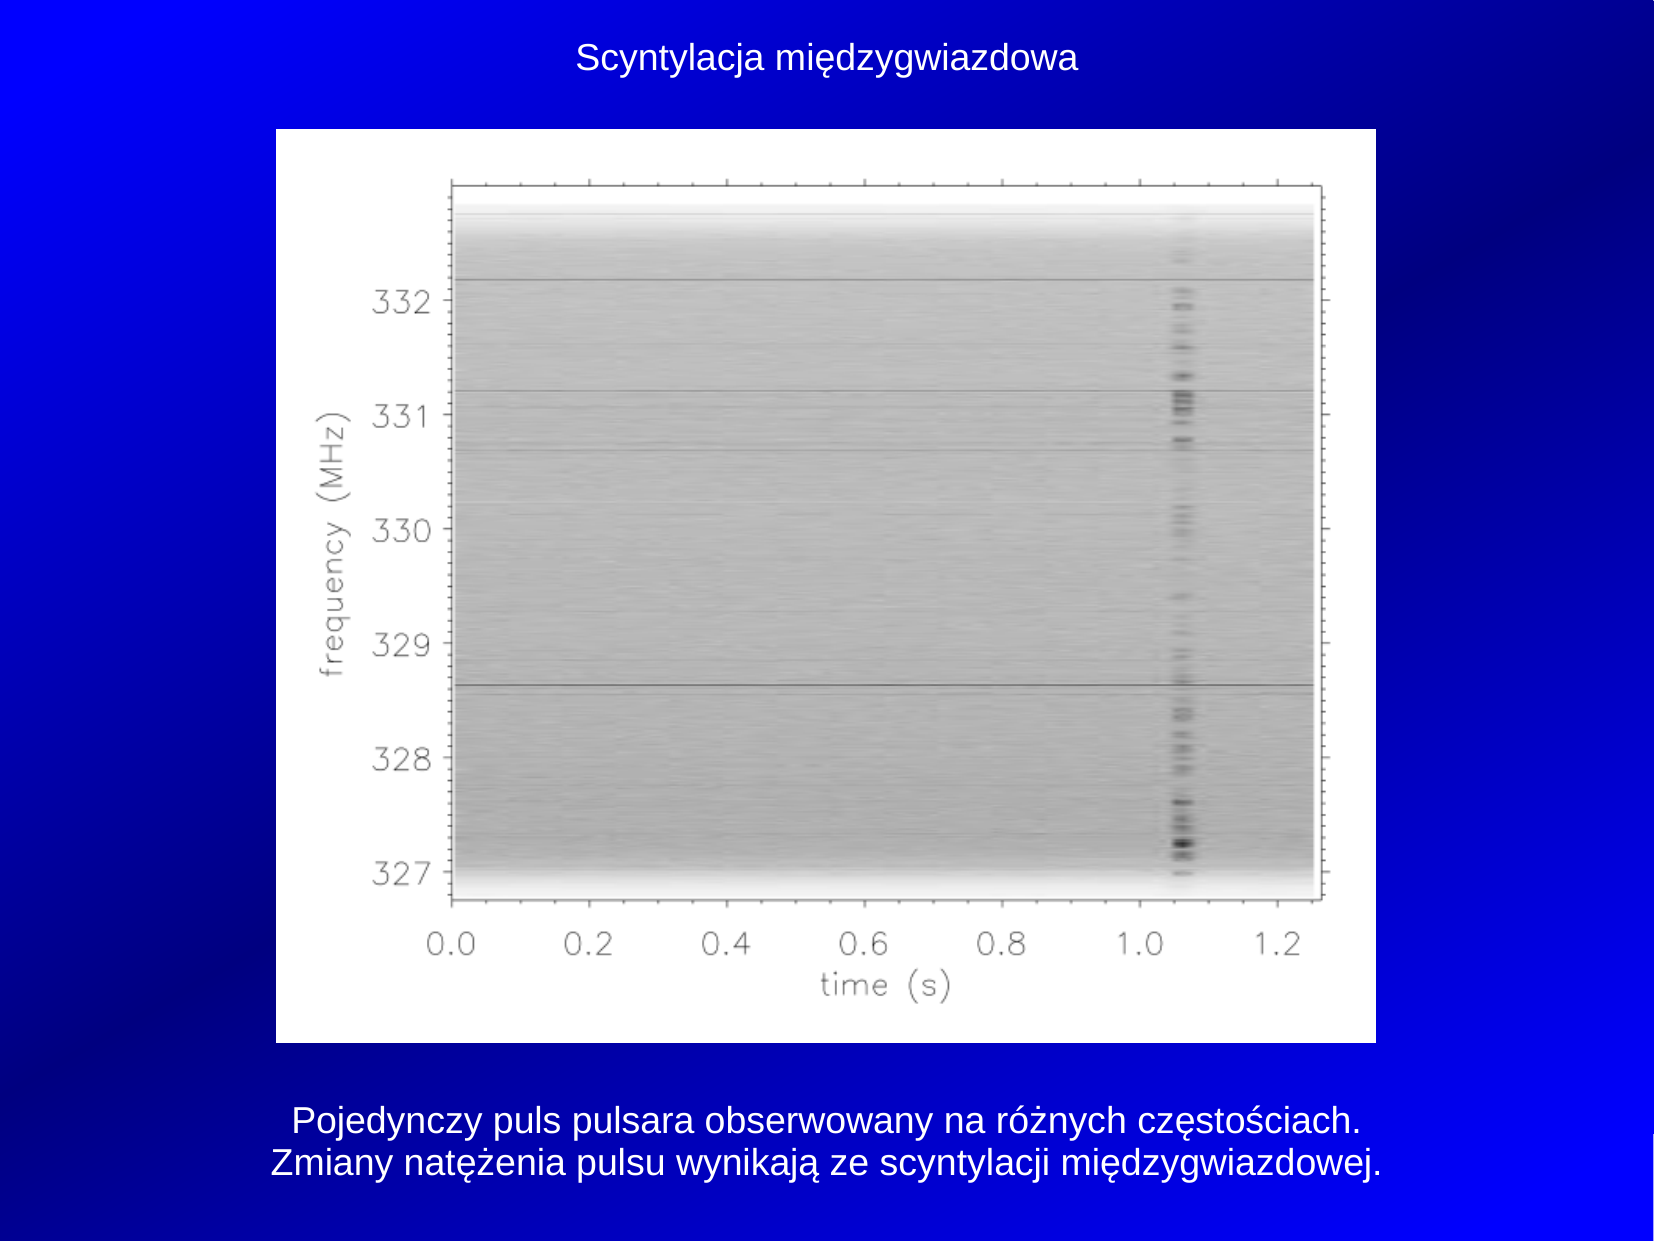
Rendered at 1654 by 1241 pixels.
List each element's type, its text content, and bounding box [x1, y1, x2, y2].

text_box Pojedynczy puls pulsara obserwowany na różnych częstościach. Zmiany natężenia pulsu wynikają ze scyntylacji międzygwiazdowej. [255, 1092, 1398, 1192]
picture [276, 129, 1376, 1043]
text_box Scyntylacja międzygwiazdowa [560, 29, 1094, 87]
